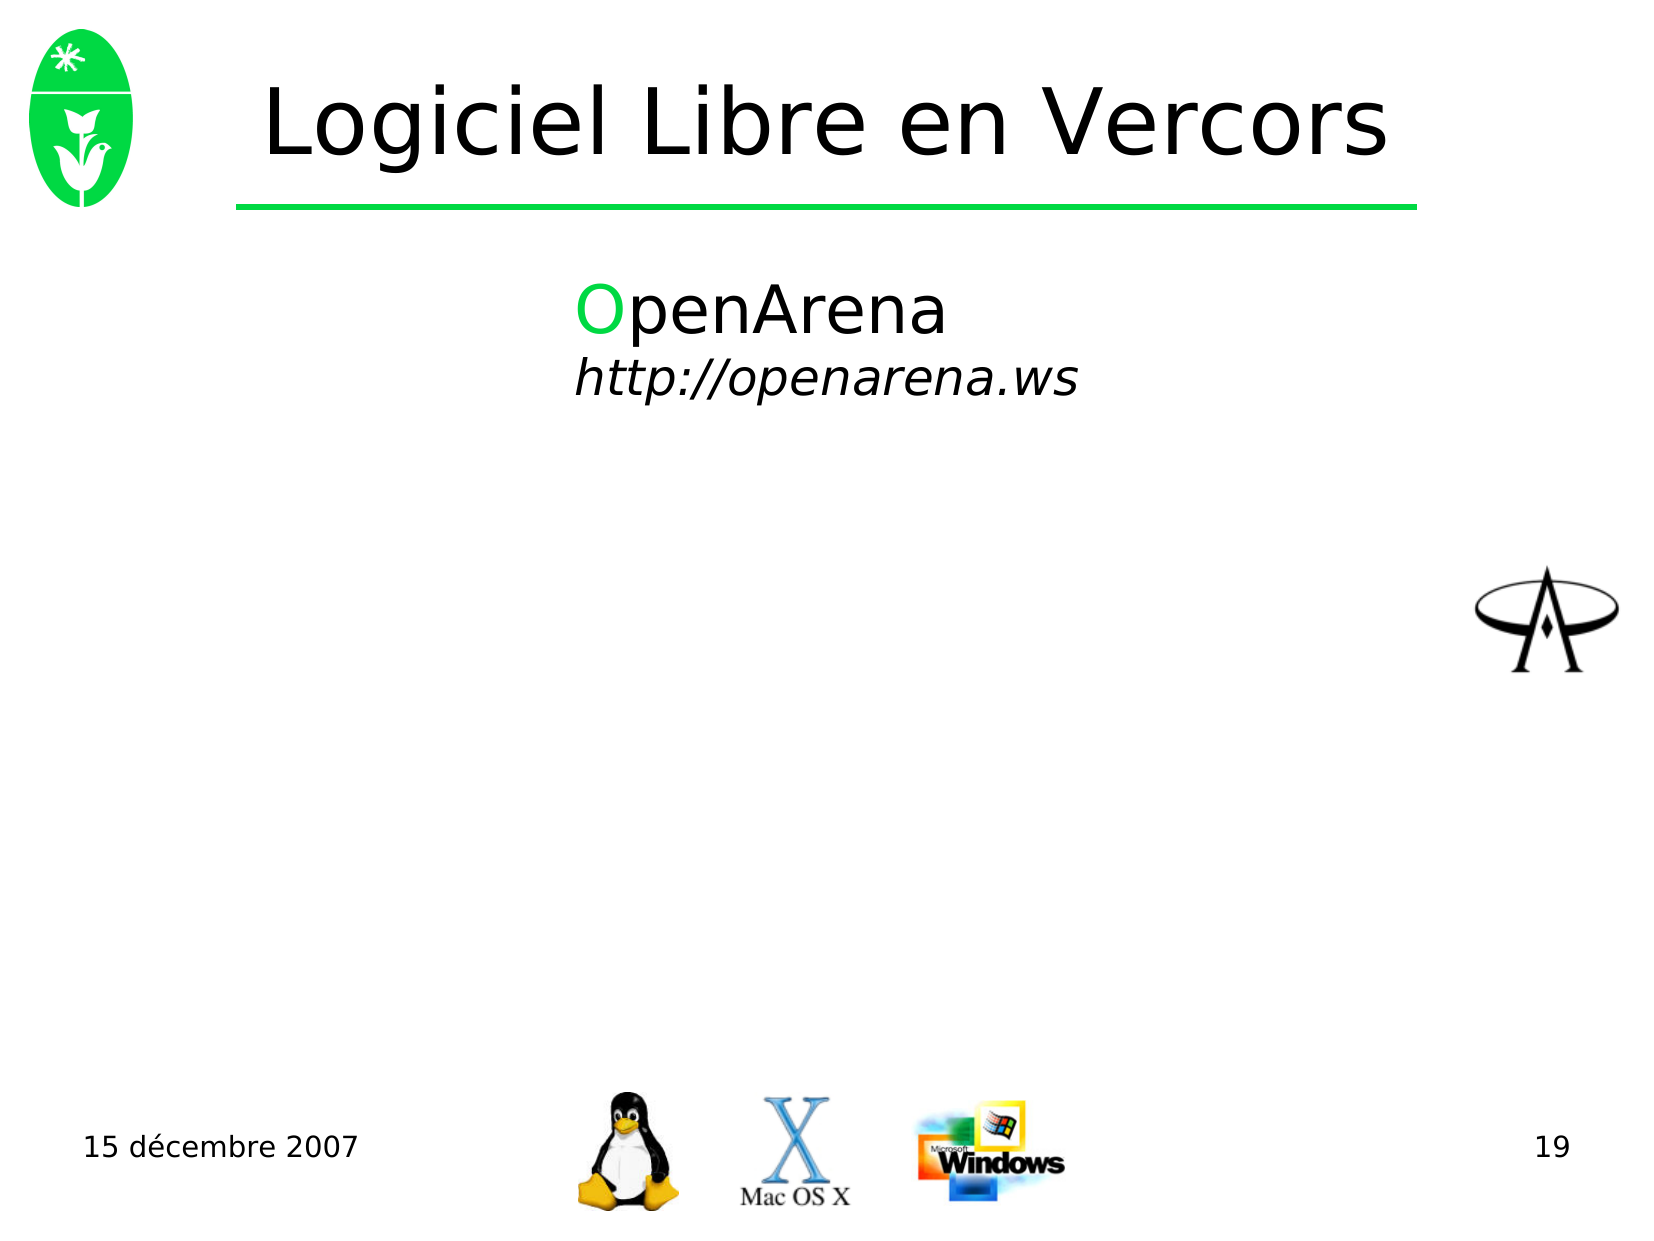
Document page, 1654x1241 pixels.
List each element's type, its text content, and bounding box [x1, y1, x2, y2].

title Logiciel Libre en Vercors [177, 4, 1477, 241]
picture [903, 1092, 1076, 1211]
picture [29, 29, 133, 207]
text_box OpenArena http://openarena.ws [559, 264, 1095, 415]
picture [1468, 560, 1625, 680]
picture [726, 1092, 866, 1211]
picture [578, 1092, 679, 1211]
